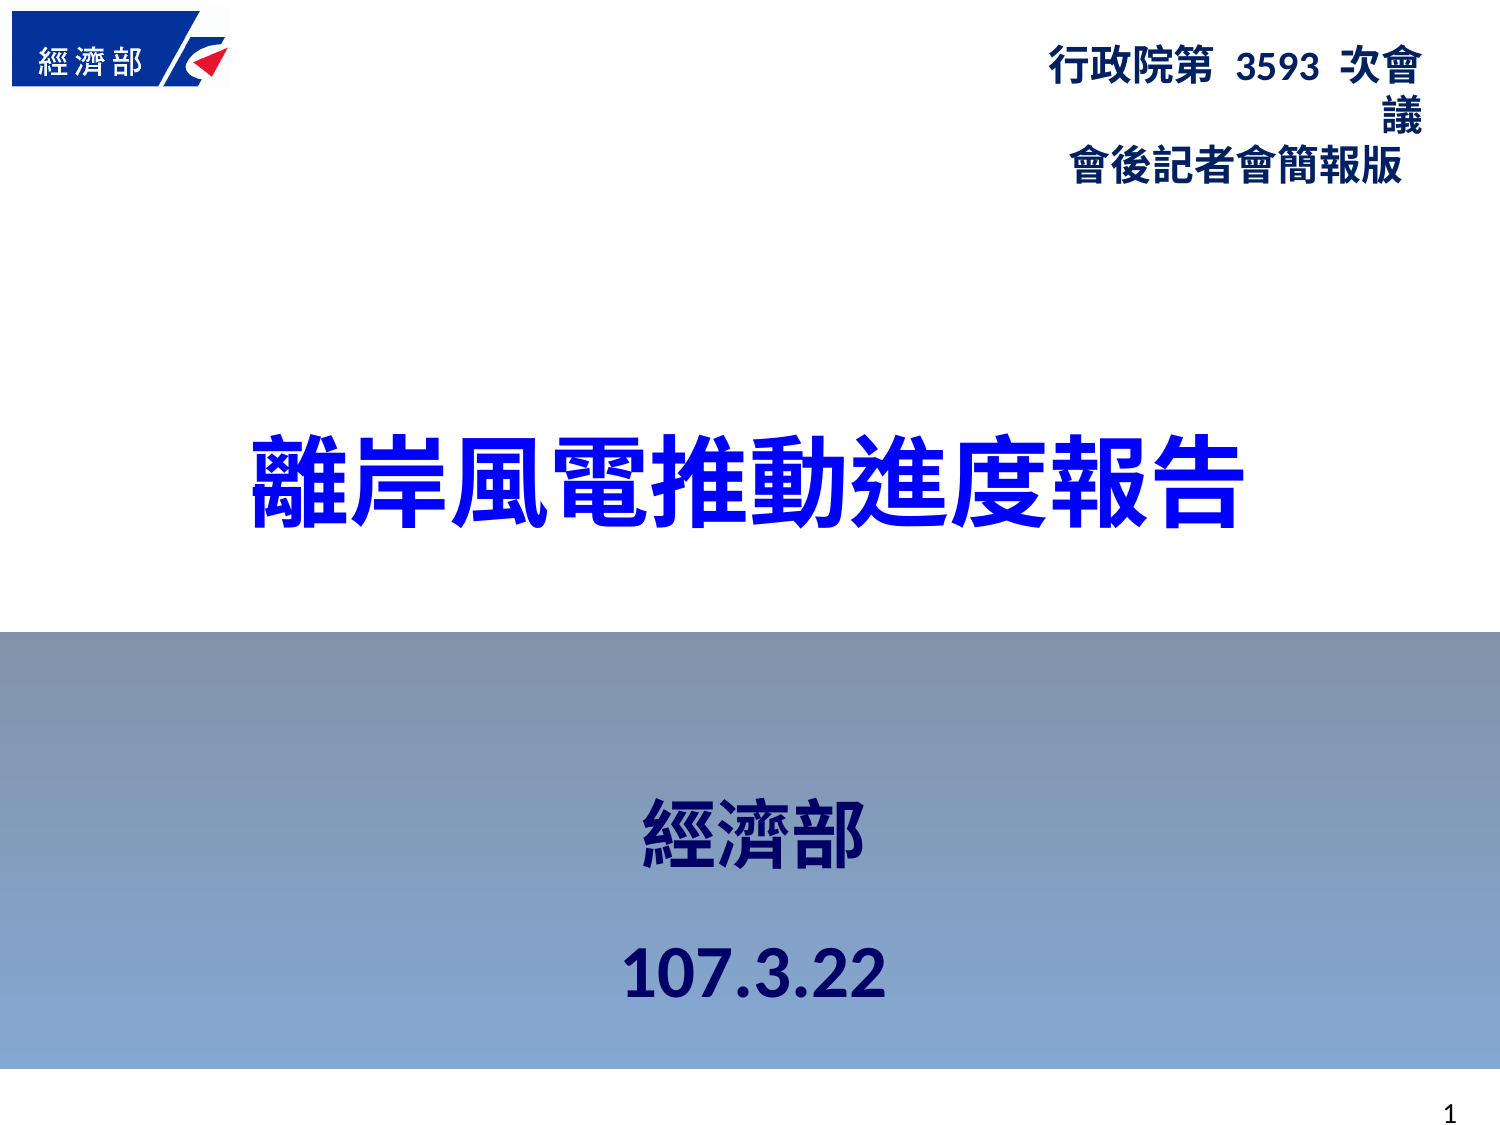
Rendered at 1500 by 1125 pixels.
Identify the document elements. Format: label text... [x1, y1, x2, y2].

text_box [0, 632, 1500, 1068]
text_box 經濟部 107.3.22 [605, 780, 903, 1021]
title 離岸風電推動進度報告 [123, 314, 1377, 622]
text_box 行政院第 3593 次會議 會後記者會簡報版 [1033, 30, 1470, 103]
